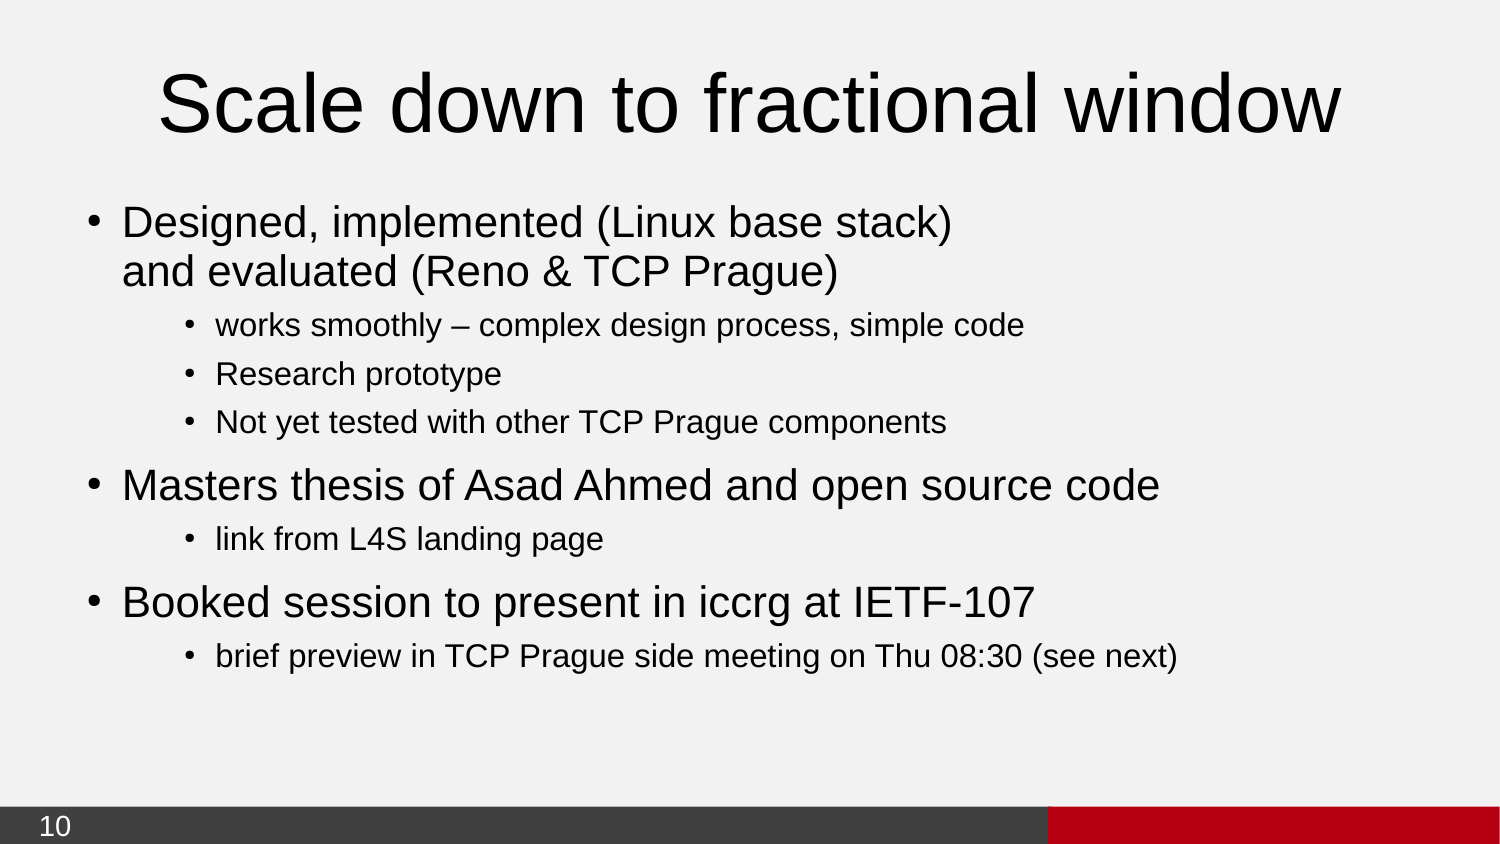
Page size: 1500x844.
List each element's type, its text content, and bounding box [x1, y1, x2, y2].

list Designed, implemented (Linux base stack) and evaluated (Reno & TCP Prague) works smoothly – complex design process, simple code Research prototype Not yet tested with other TCP Prague components Masters thesis of Asad Ahmed and open source code link from L4S landing page Booked session to present in iccrg at IETF-107 brief preview in TCP Prague side meeting on Thu 08:30 (see next) [75, 197, 1425, 682]
title Scale down to fractional window [75, 33, 1425, 175]
